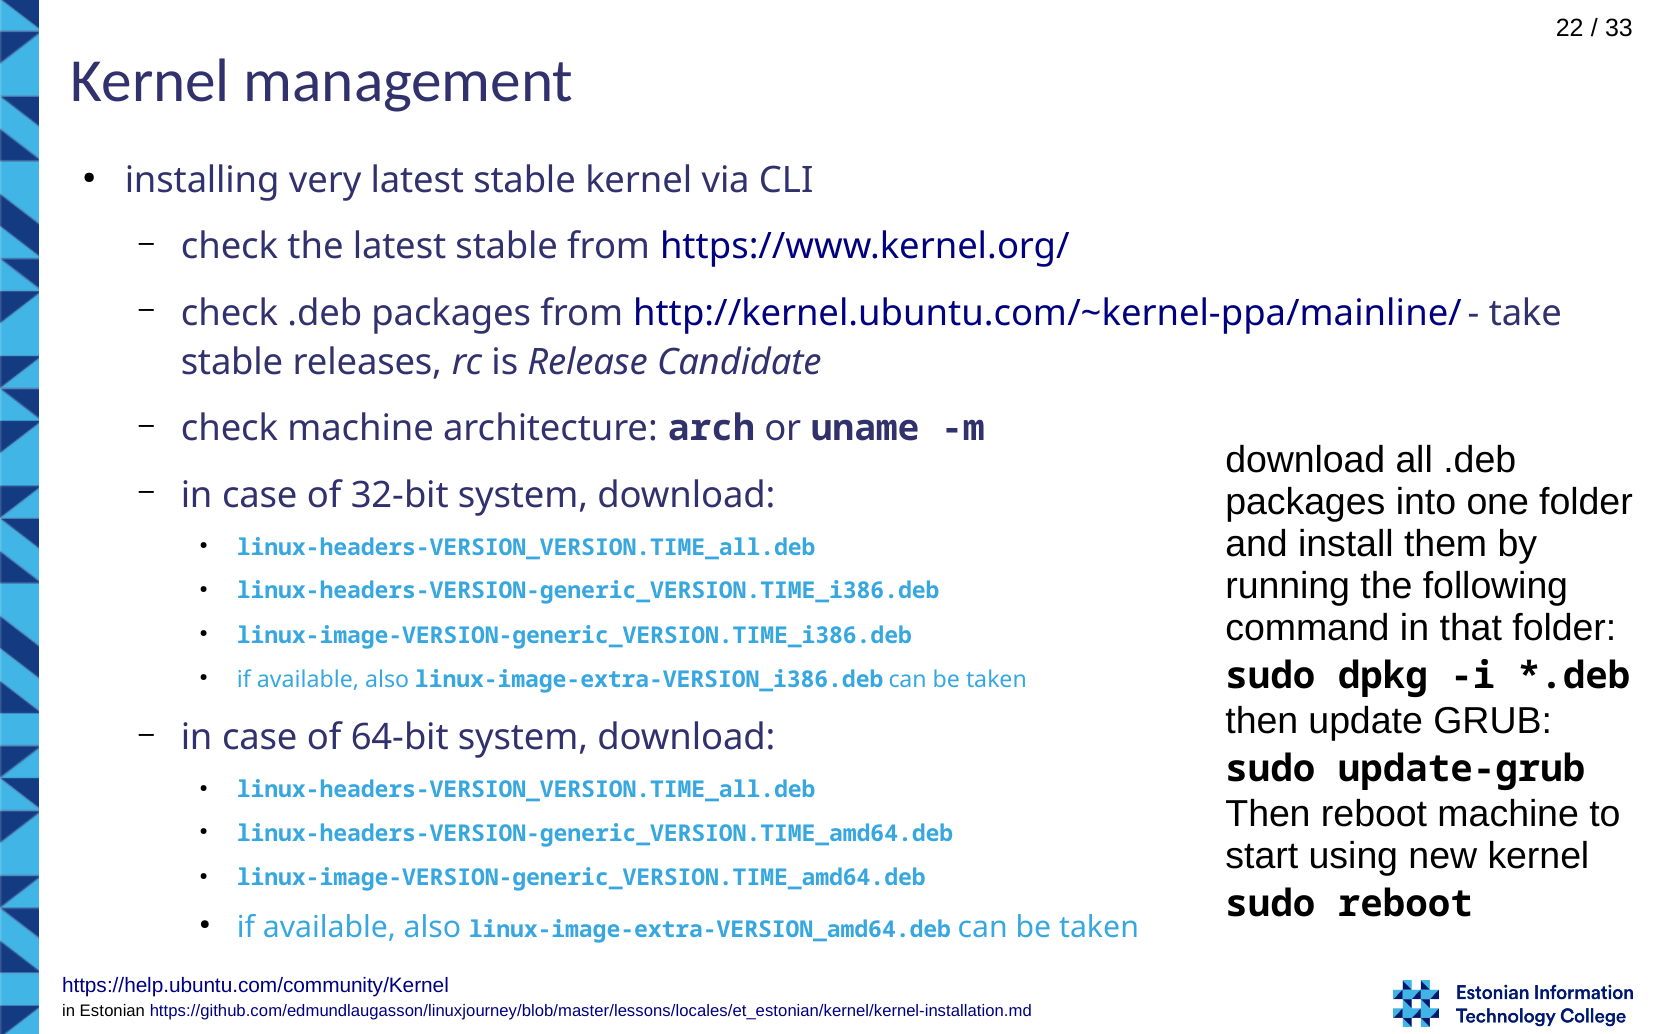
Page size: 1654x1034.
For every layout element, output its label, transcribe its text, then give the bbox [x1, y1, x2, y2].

text_box download all .deb packages into one folder and install them by running the following command in that folder: sudo dpkg -i *.deb then update GRUB: sudo update-grub Then reboot machine to start using new kernel sudo reboot [1210, 431, 1648, 891]
picture [1393, 980, 1633, 1027]
list installing very latest stable kernel via CLI check the latest stable from https://www.kernel.org/ check .deb packages from http://kernel.ubuntu.com/~kernel-ppa/mainline/ - take stable releases, rc is Release Candidate check machine architecture: arch or uname -m in case of 32-bit system, download: linux-headers-VERSION_VERSION.TIME_all.deb linux-headers-VERSION-generic_VERSION.TIME_i386.deb linux-image-VERSION-generic_VERSION.TIME_i386.deb if available, also linux-image-extra-VERSION_i386.deb can be taken in case of 64-bit system, download: linux-headers-VERSION_VERSION.TIME_all.deb linux-headers-VERSION-generic_VERSION.TIME_amd64.deb linux-image-VERSION-generic_VERSION.TIME_amd64.deb if available, also linux-image-extra-VERSION_amd64.deb can be taken [68, 153, 1630, 957]
title Kernel management [70, 41, 1630, 130]
text_box https://help.ubuntu.com/community/Kernel [47, 966, 485, 1004]
text_box in Estonian https://github.com/edmundlaugasson/linuxjourney/blob/master/lessons/locales/et_estonian/kernel/kernel-installation.md [47, 994, 1063, 1028]
